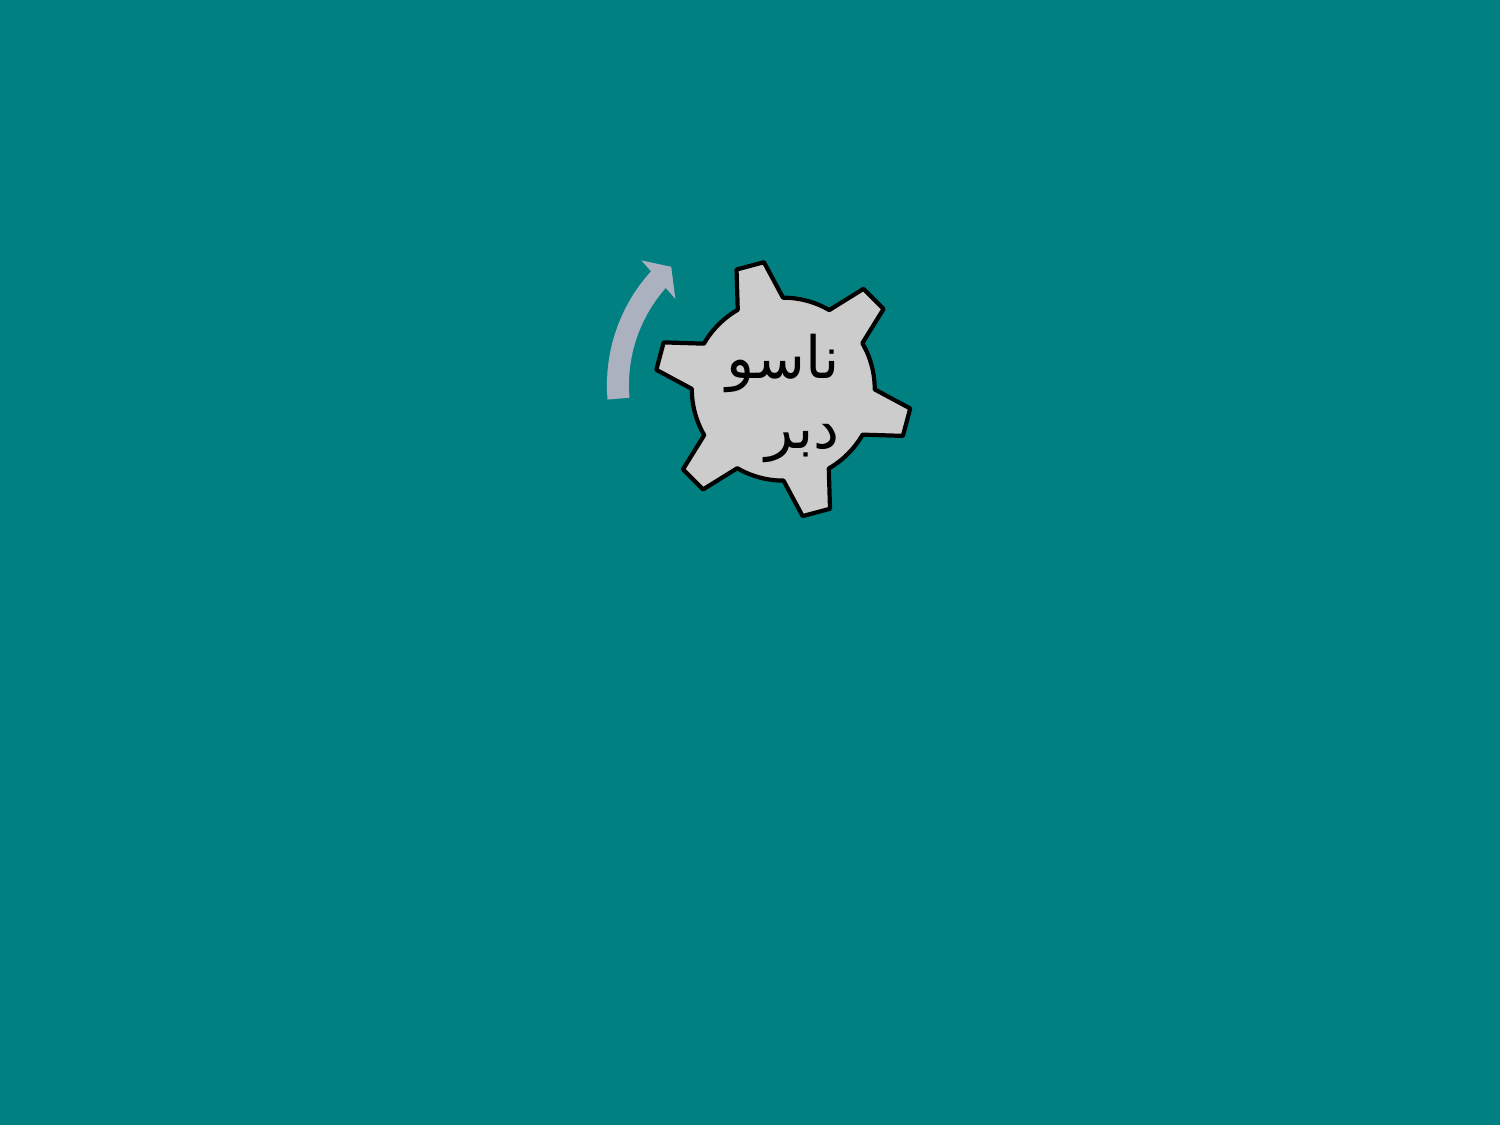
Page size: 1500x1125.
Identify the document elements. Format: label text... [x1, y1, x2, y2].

text_box [606, 260, 676, 400]
text_box ناسودبر [656, 262, 911, 517]
